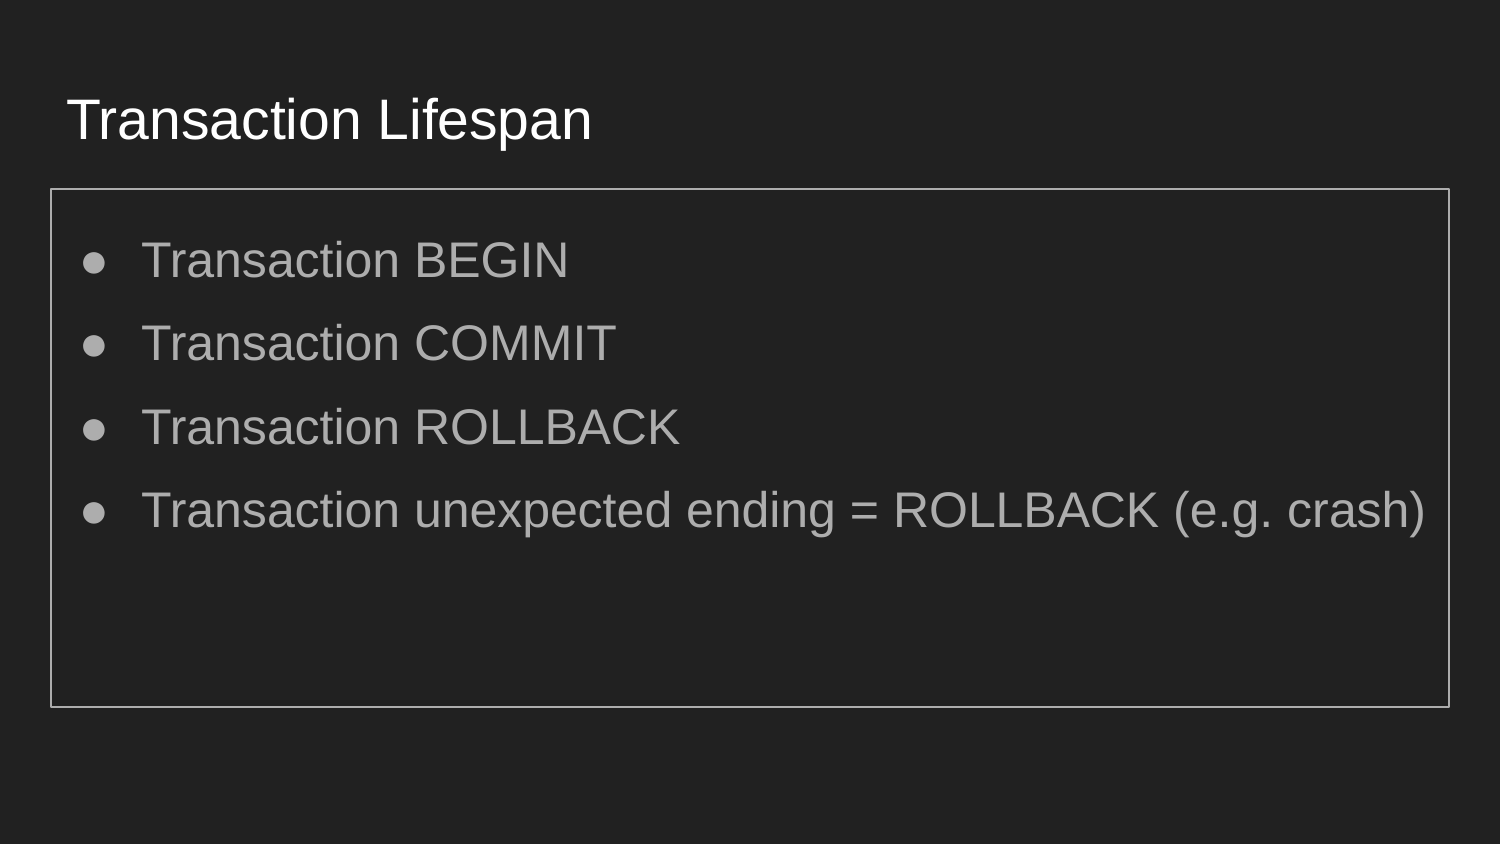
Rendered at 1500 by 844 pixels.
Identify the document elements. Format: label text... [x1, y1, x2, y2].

list Transaction BEGIN Transaction COMMIT Transaction ROLLBACK Transaction unexpected ending = ROLLBACK (e.g. crash) [51, 189, 1449, 708]
title Transaction Lifespan [51, 72, 1449, 167]
